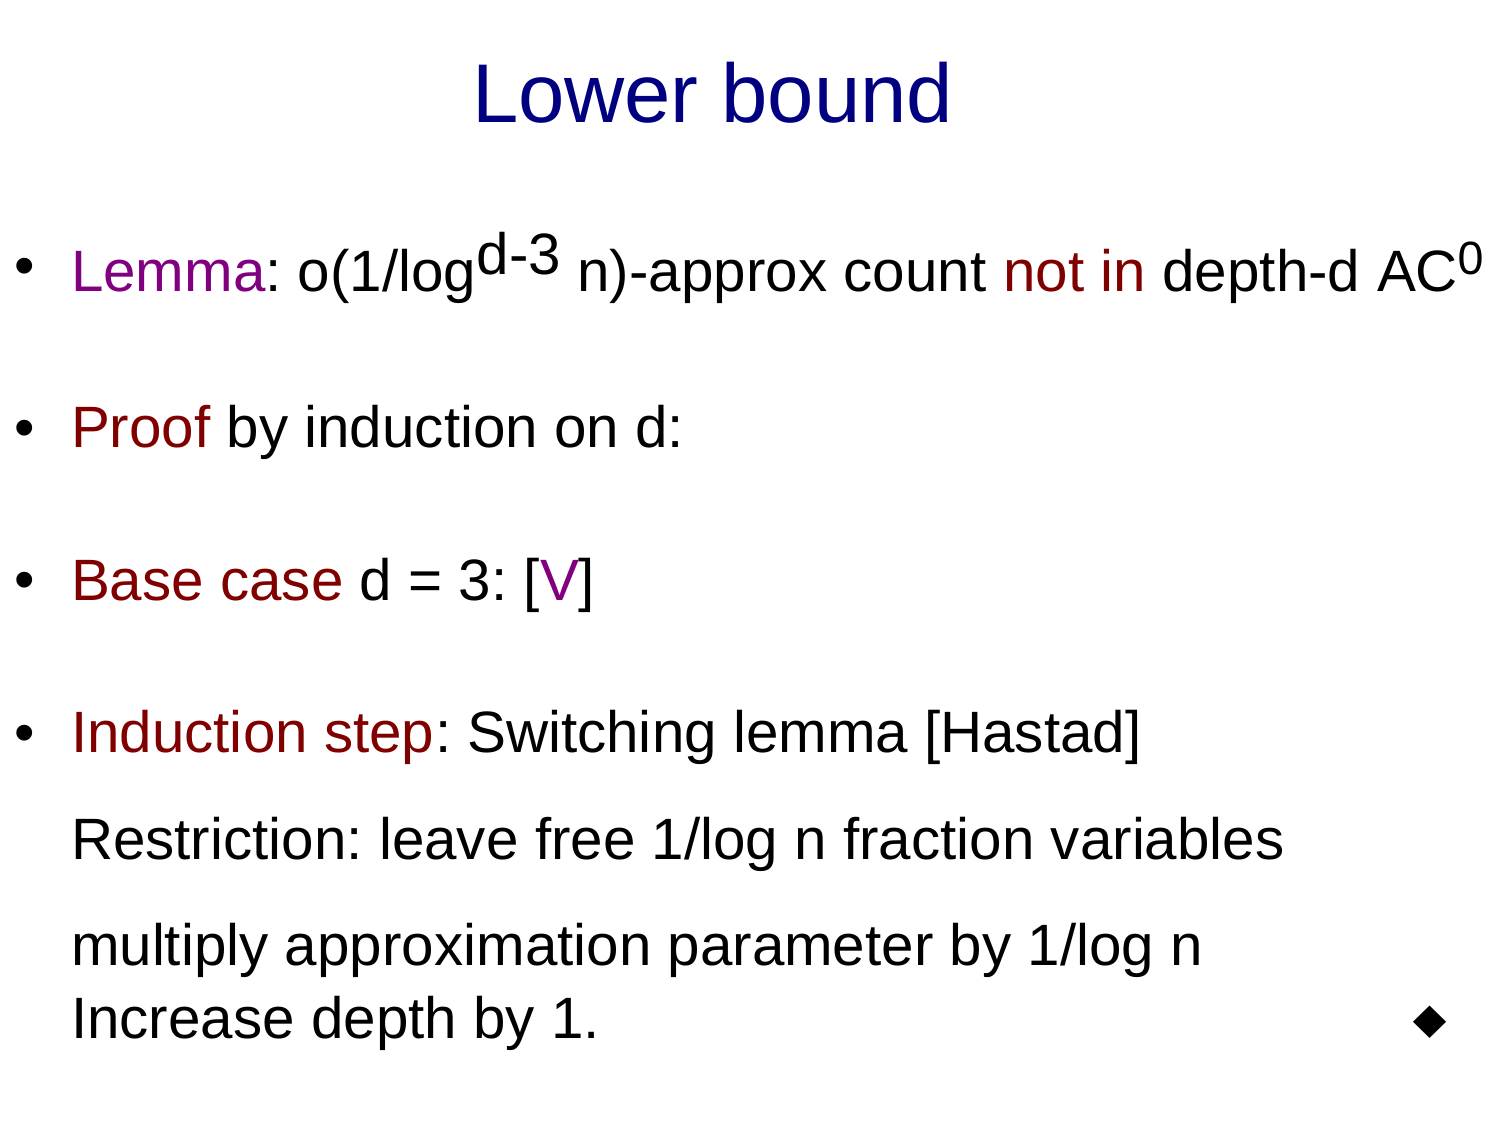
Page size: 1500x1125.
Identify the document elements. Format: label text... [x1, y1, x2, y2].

title Lower bound [75, 0, 1351, 188]
list Lemma: o(1/logd-3 n)-approx count not in depth-d AC0 Proof by induction on d: Base case d = 3: [V] Induction step: Switching lemma [Hastad] Restriction: leave free 1/log n fraction variables multiply approximation parameter by 1/log n Increase depth by 1.  [0, 224, 1500, 1125]
